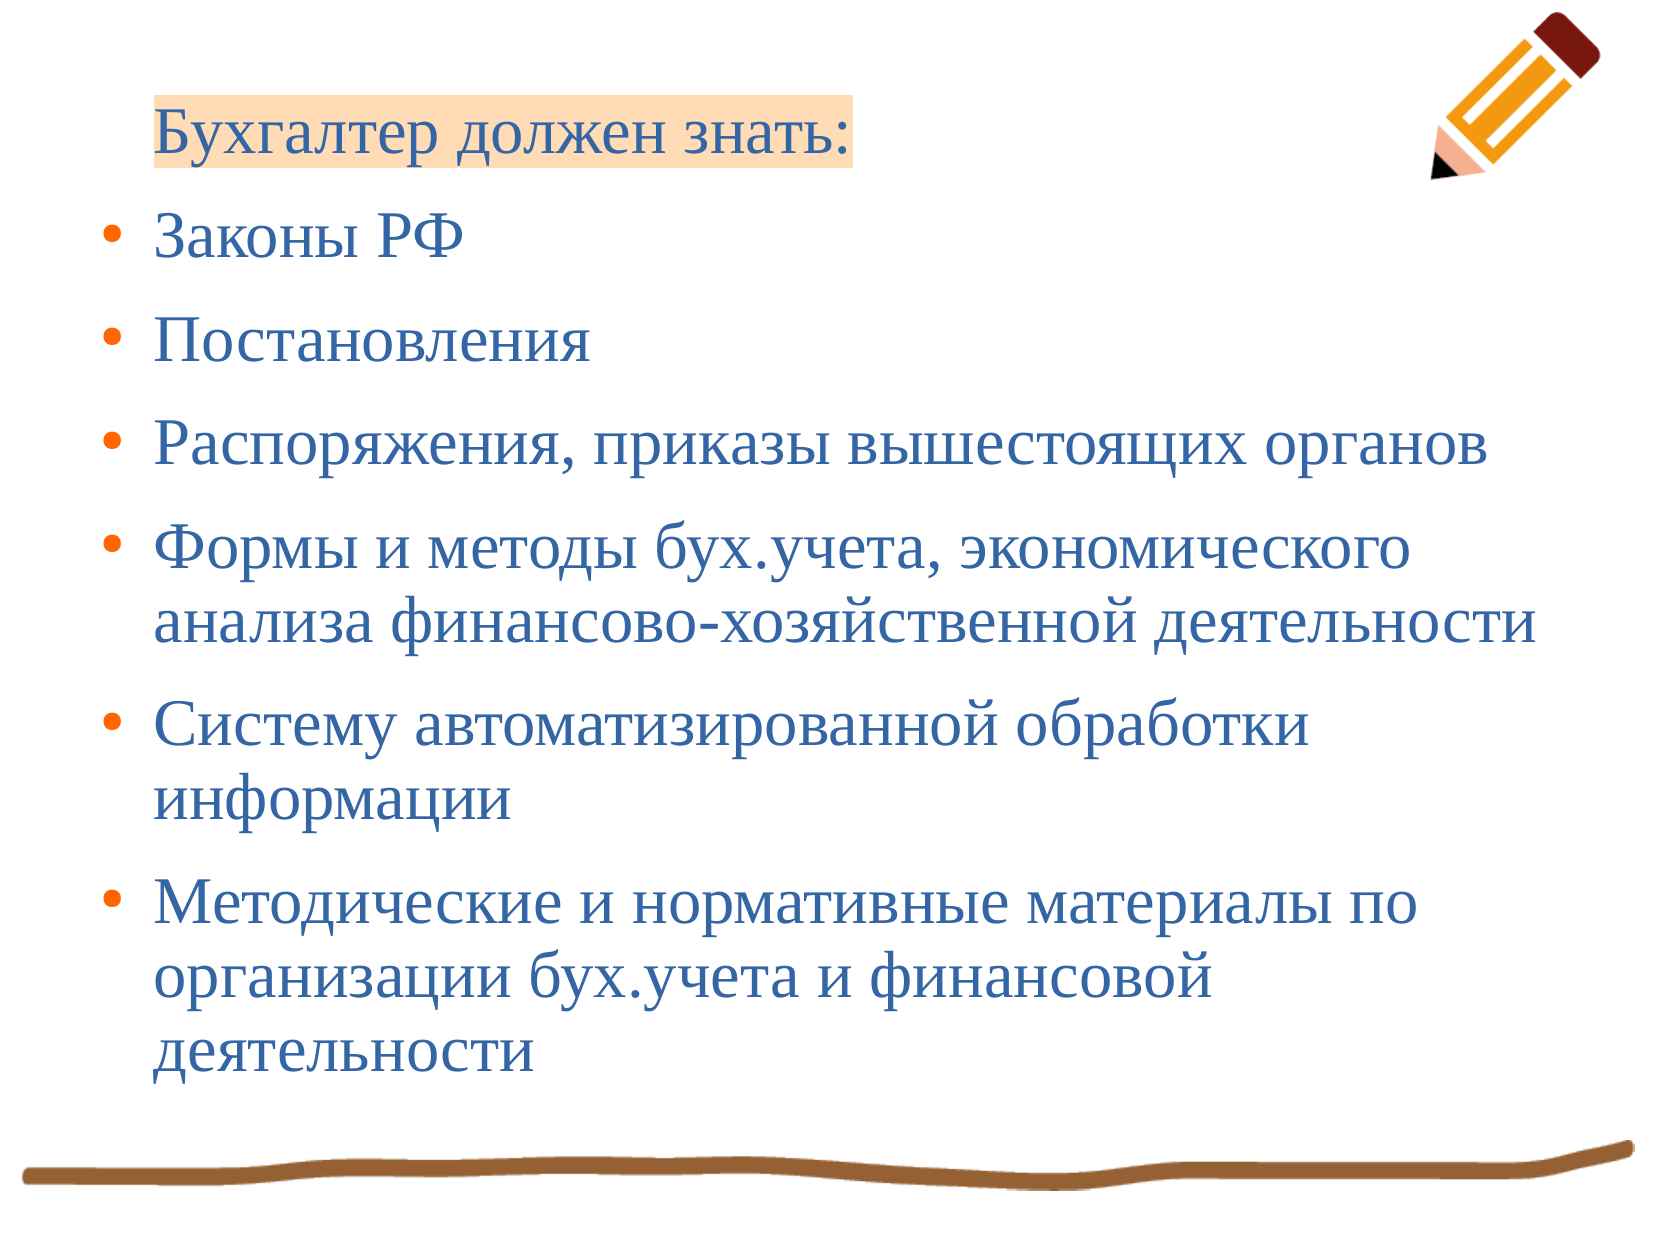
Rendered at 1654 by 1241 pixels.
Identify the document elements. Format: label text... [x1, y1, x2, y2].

list Бухгалтер должен знать: Законы РФ Постановления Распоряжения, приказы вышестоящих органов Формы и методы бух.учета, экономического анализа финансово-хозяйственной деятельности Систему автоматизированной обработки информации Методические и нормативные материалы по организации бух.учета и финансовой деятельности [82, 94, 1548, 1122]
picture [22, 1140, 1635, 1191]
picture [1430, 12, 1601, 181]
